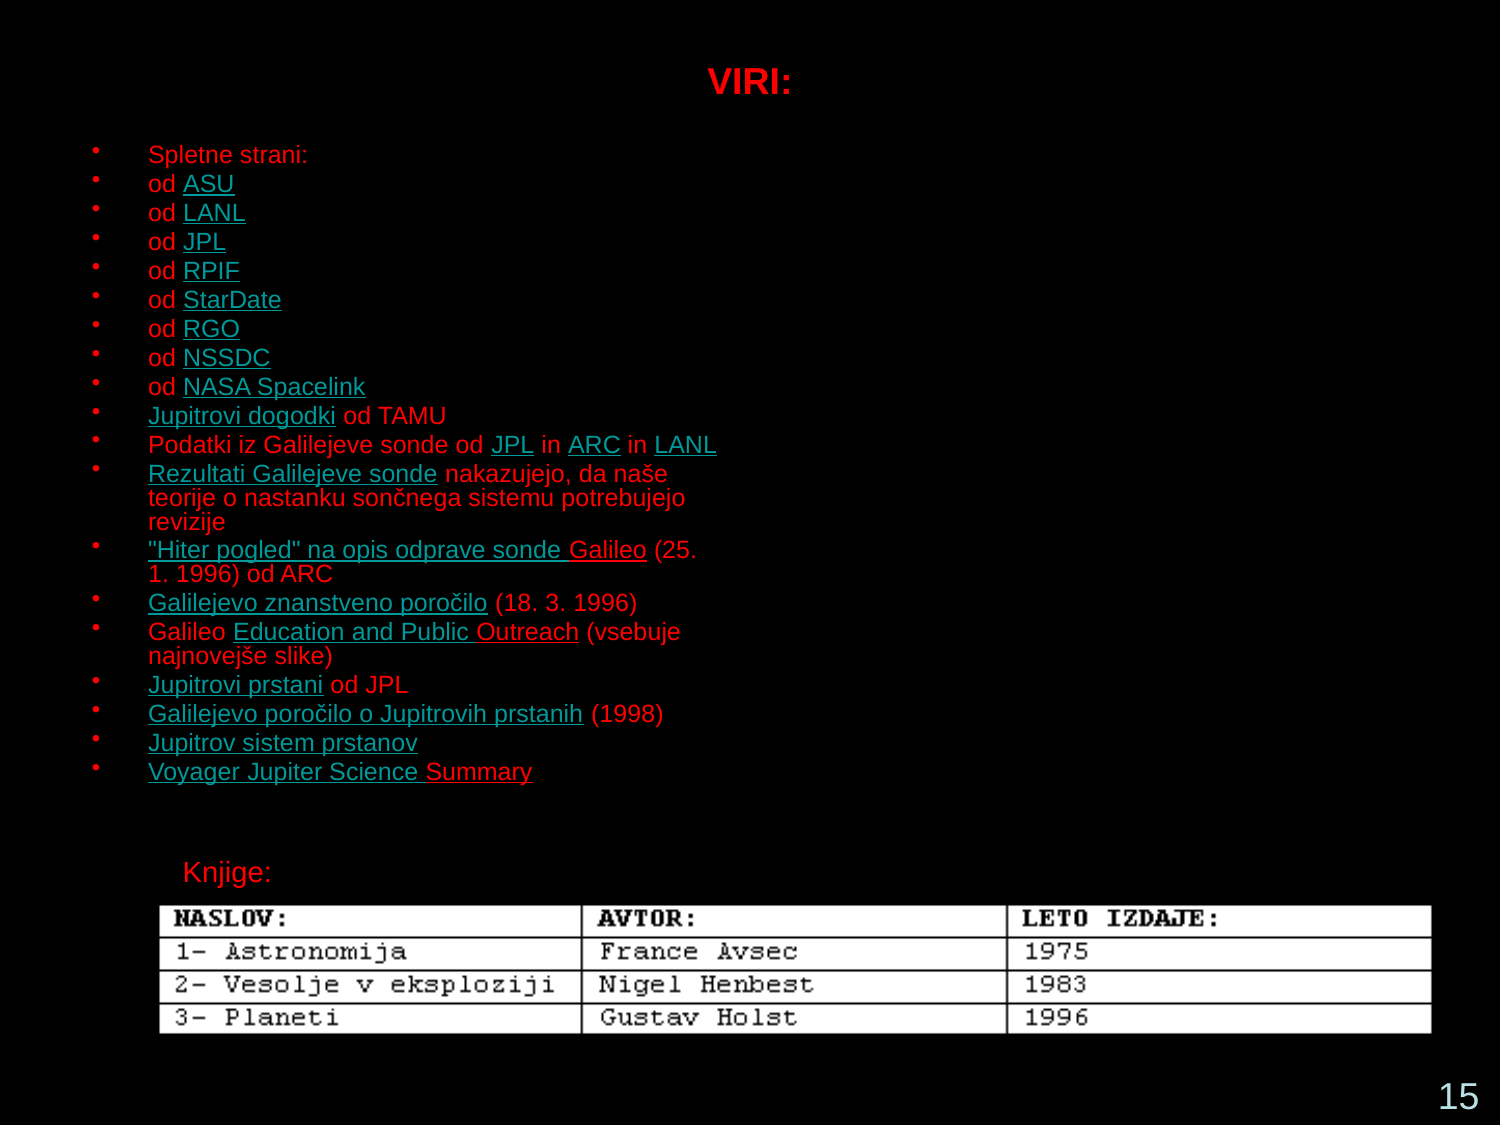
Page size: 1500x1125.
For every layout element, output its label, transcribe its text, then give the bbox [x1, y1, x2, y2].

text_box Knjige: [167, 845, 288, 896]
chart [159, 904, 1436, 1038]
list Spletne strani: od ASU od LANL od JPL od RPIF od StarDate od RGO od NSSDC od NASA Spacelink Jupitrovi dogodki od TAMU Podatki iz Galilejeve sonde od JPL in ARC in LANL Rezultati Galilejeve sonde nakazujejo, da naše teorije o nastanku sončnega sistemu potrebujejo revizije "Hiter pogled" na opis odprave sonde Galileo (25. 1. 1996) od ARC Galilejevo znanstveno poročilo (18. 3. 1996) Galileo Education and Public Outreach (vsebuje najnovejše slike) Jupitrovi prstani od JPL Galilejevo poročilo o Jupitrovih prstanih (1998) Jupitrov sistem prstanov Voyager Jupiter Science Summary [76, 137, 740, 880]
text_box 15 [1423, 1064, 1500, 1125]
picture [158, 904, 1434, 1036]
title VIRI: [75, 45, 1425, 114]
